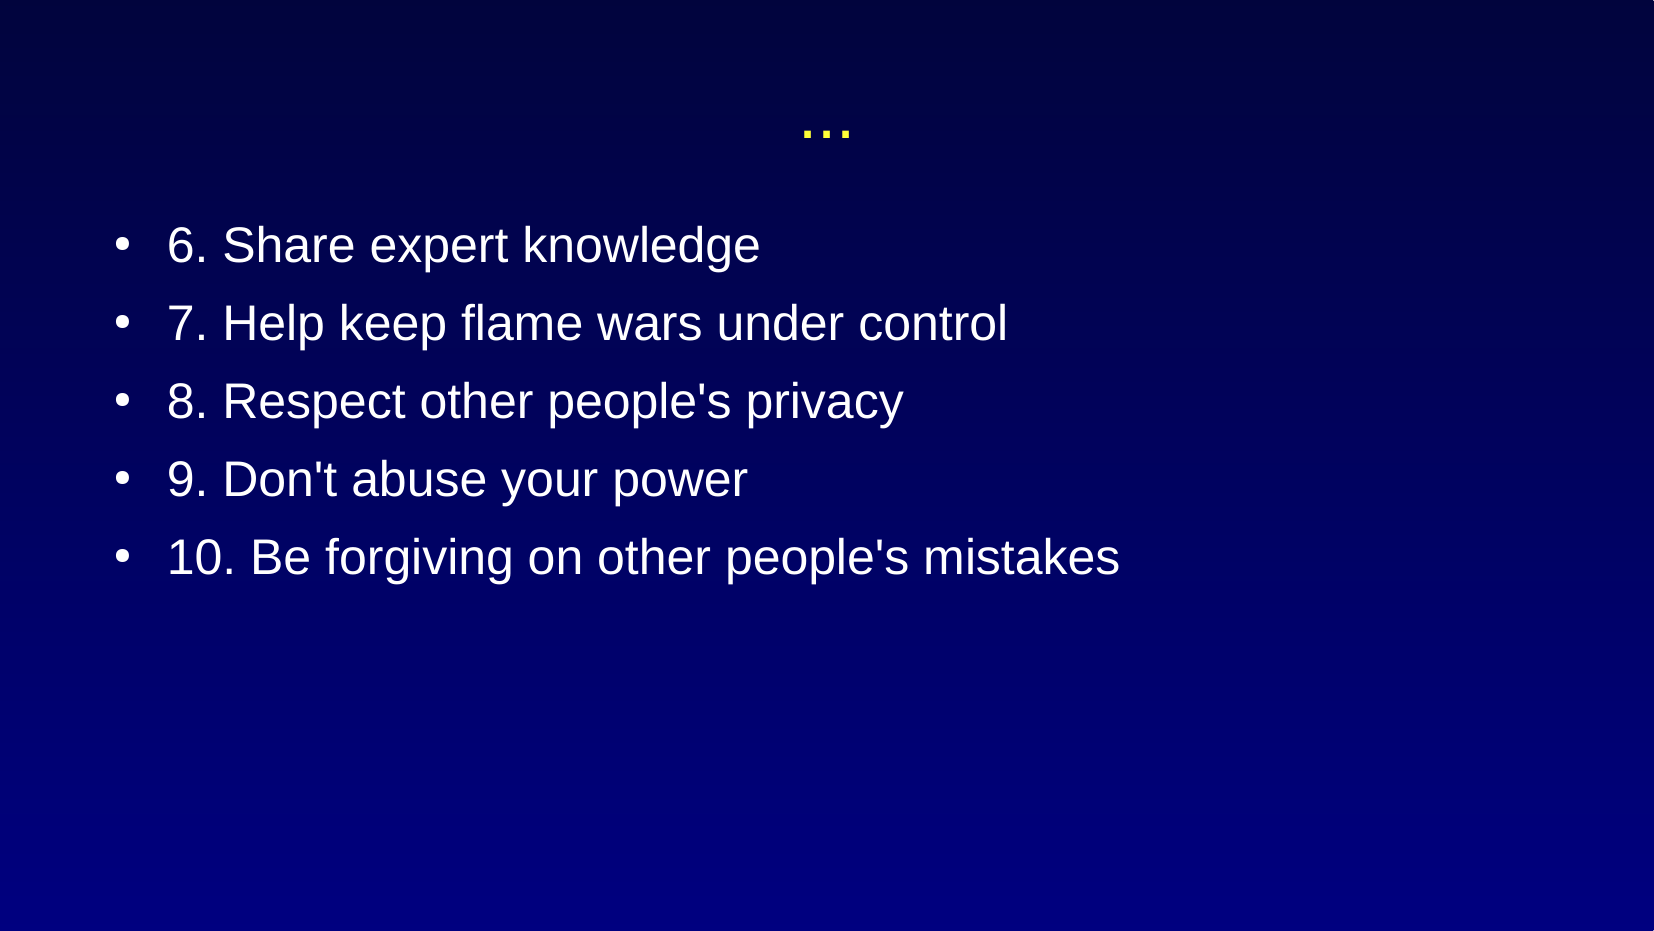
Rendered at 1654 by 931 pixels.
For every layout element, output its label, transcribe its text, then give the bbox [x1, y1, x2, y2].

title ... [82, 37, 1571, 193]
list 6. Share expert knowledge 7. Help keep flame wars under control 8. Respect other people's privacy 9. Don't abuse your power 10. Be forgiving on other people's mistakes [82, 217, 1571, 758]
